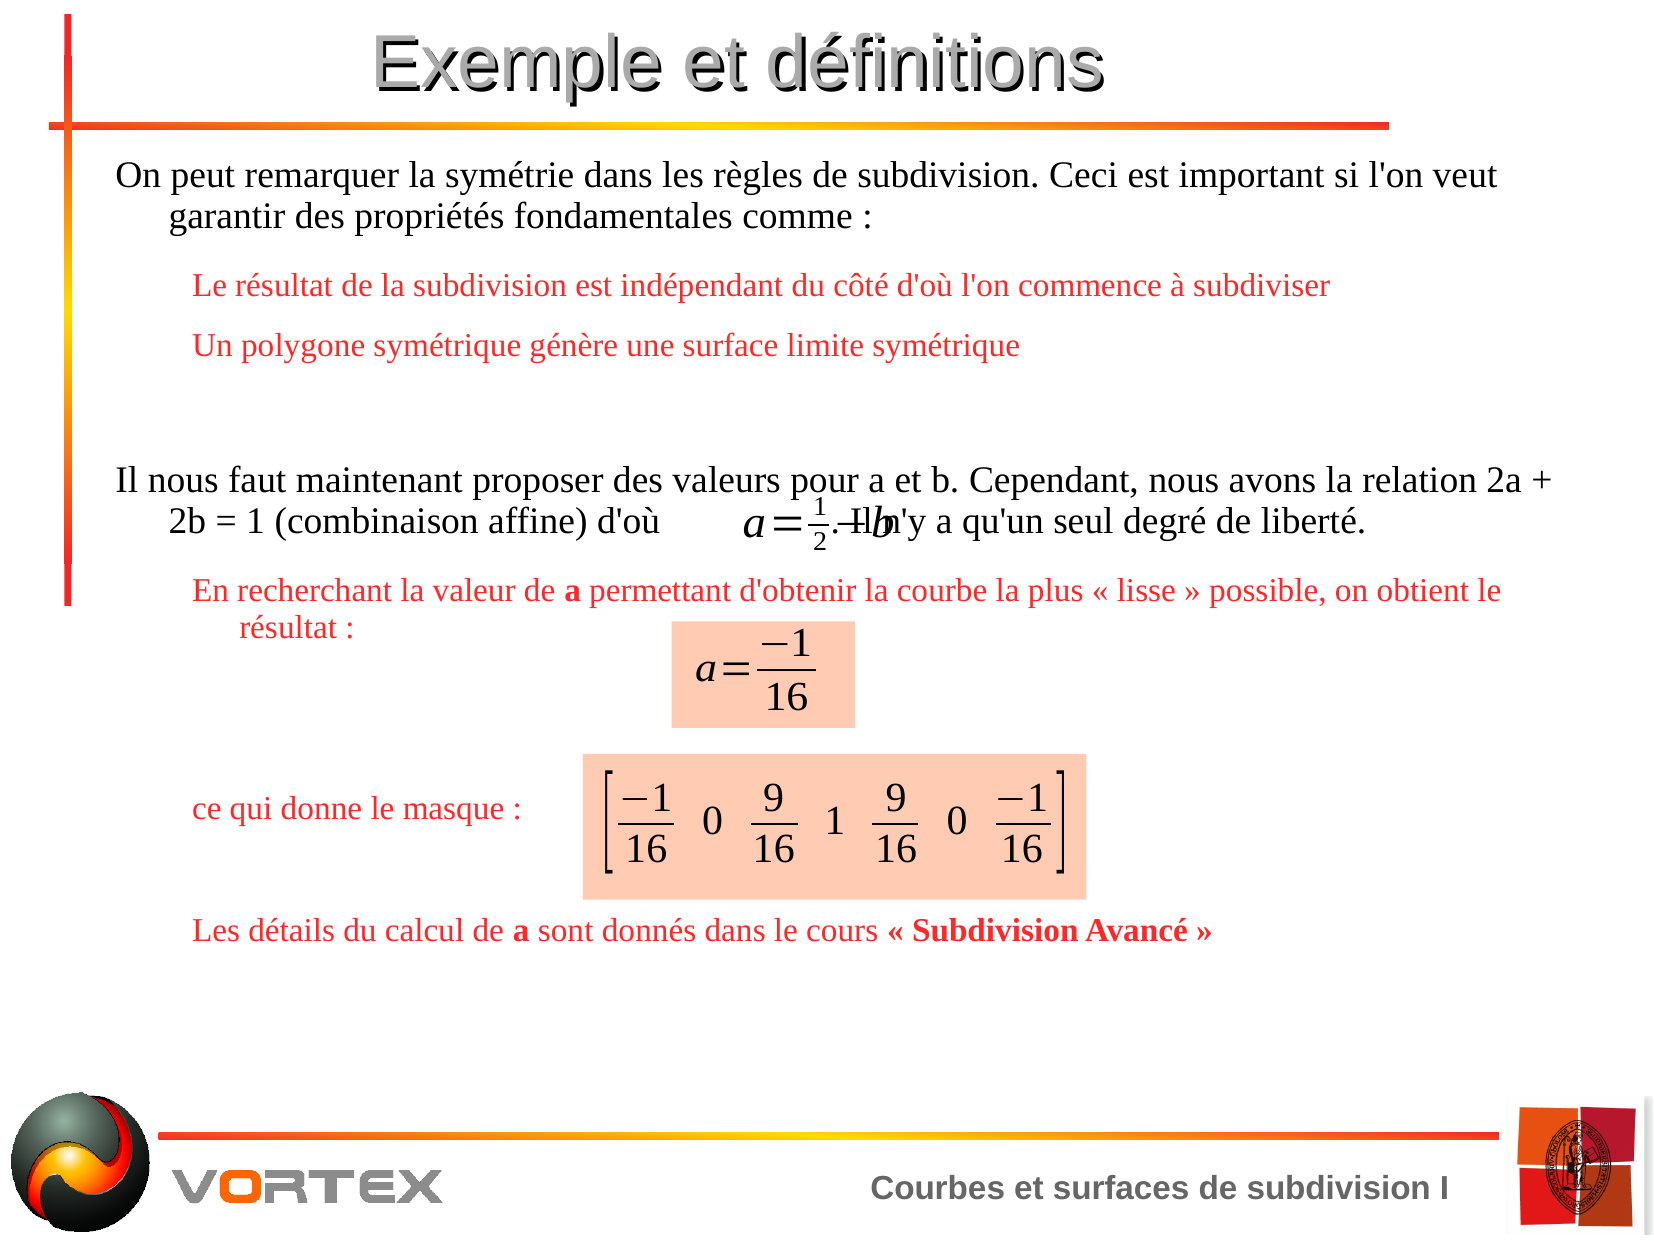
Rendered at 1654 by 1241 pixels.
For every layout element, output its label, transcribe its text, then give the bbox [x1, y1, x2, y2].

chart [595, 769, 1074, 877]
list On peut remarquer la symétrie dans les règles de subdivision. Ceci est important si l'on veut garantir des propriétés fondamentales comme : Le résultat de la subdivision est indépendant du côté d'où l'on commence à subdiviser Un polygone symétrique génère une surface limite symétrique Il nous faut maintenant proposer des valeurs pour a et b. Cependant, nous avons la relation 2a + 2b = 1 (combinaison affine) d'où . Il n'y a qu'un seul degré de liberté. En recherchant la valeur de a permettant d'obtenir la courbe la plus « lisse » possible, on obtient le résultat : ce qui donne le masque : Les détails du calcul de a sont donnés dans le cours « Subdivision Avancé » [97, 153, 1571, 1109]
title Exemple et définitions [82, 4, 1392, 120]
chart [734, 491, 903, 557]
picture [1505, 1096, 1653, 1235]
chart [685, 620, 825, 719]
picture [11, 1092, 443, 1232]
